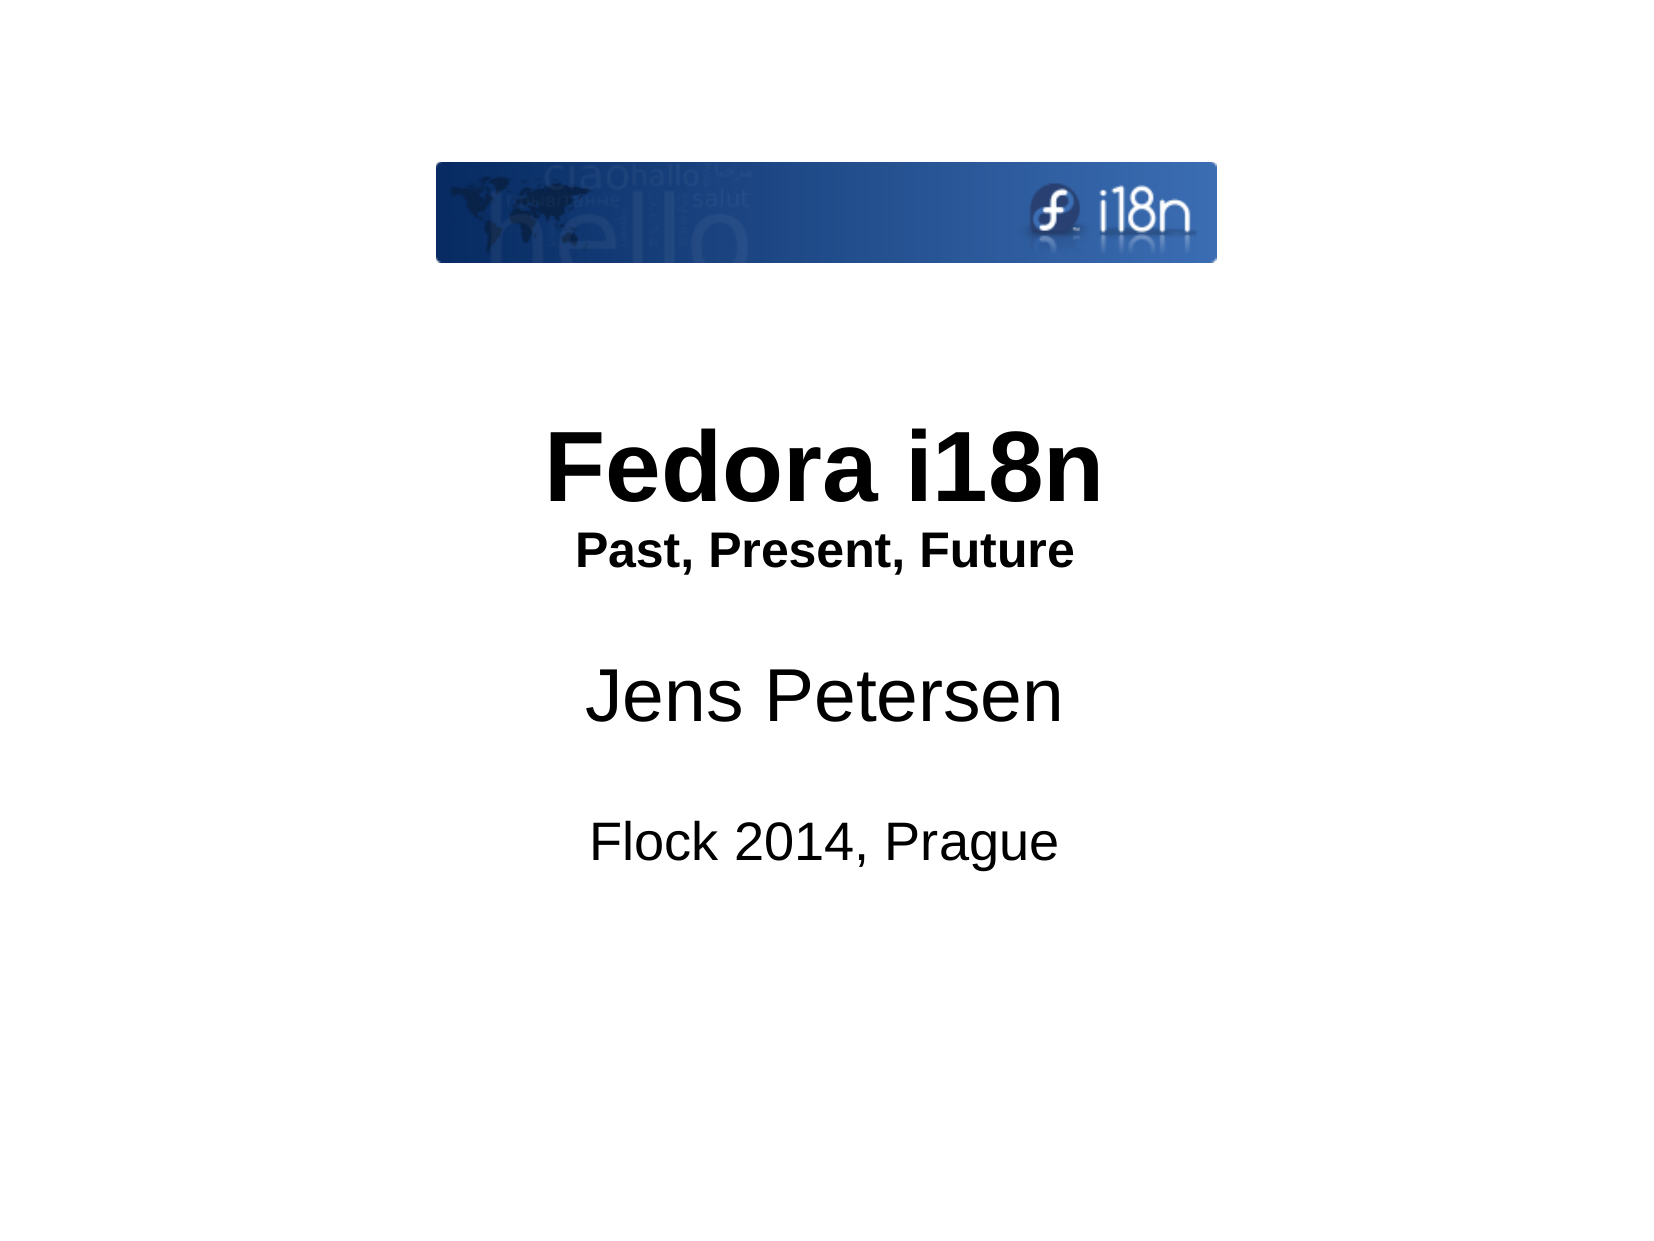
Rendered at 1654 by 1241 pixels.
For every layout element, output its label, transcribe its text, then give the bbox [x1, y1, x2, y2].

picture [436, 162, 1217, 244]
subtitle Fedora i18n Past, Present, Future Jens Petersen Flock 2014, Prague [187, 244, 1463, 1039]
